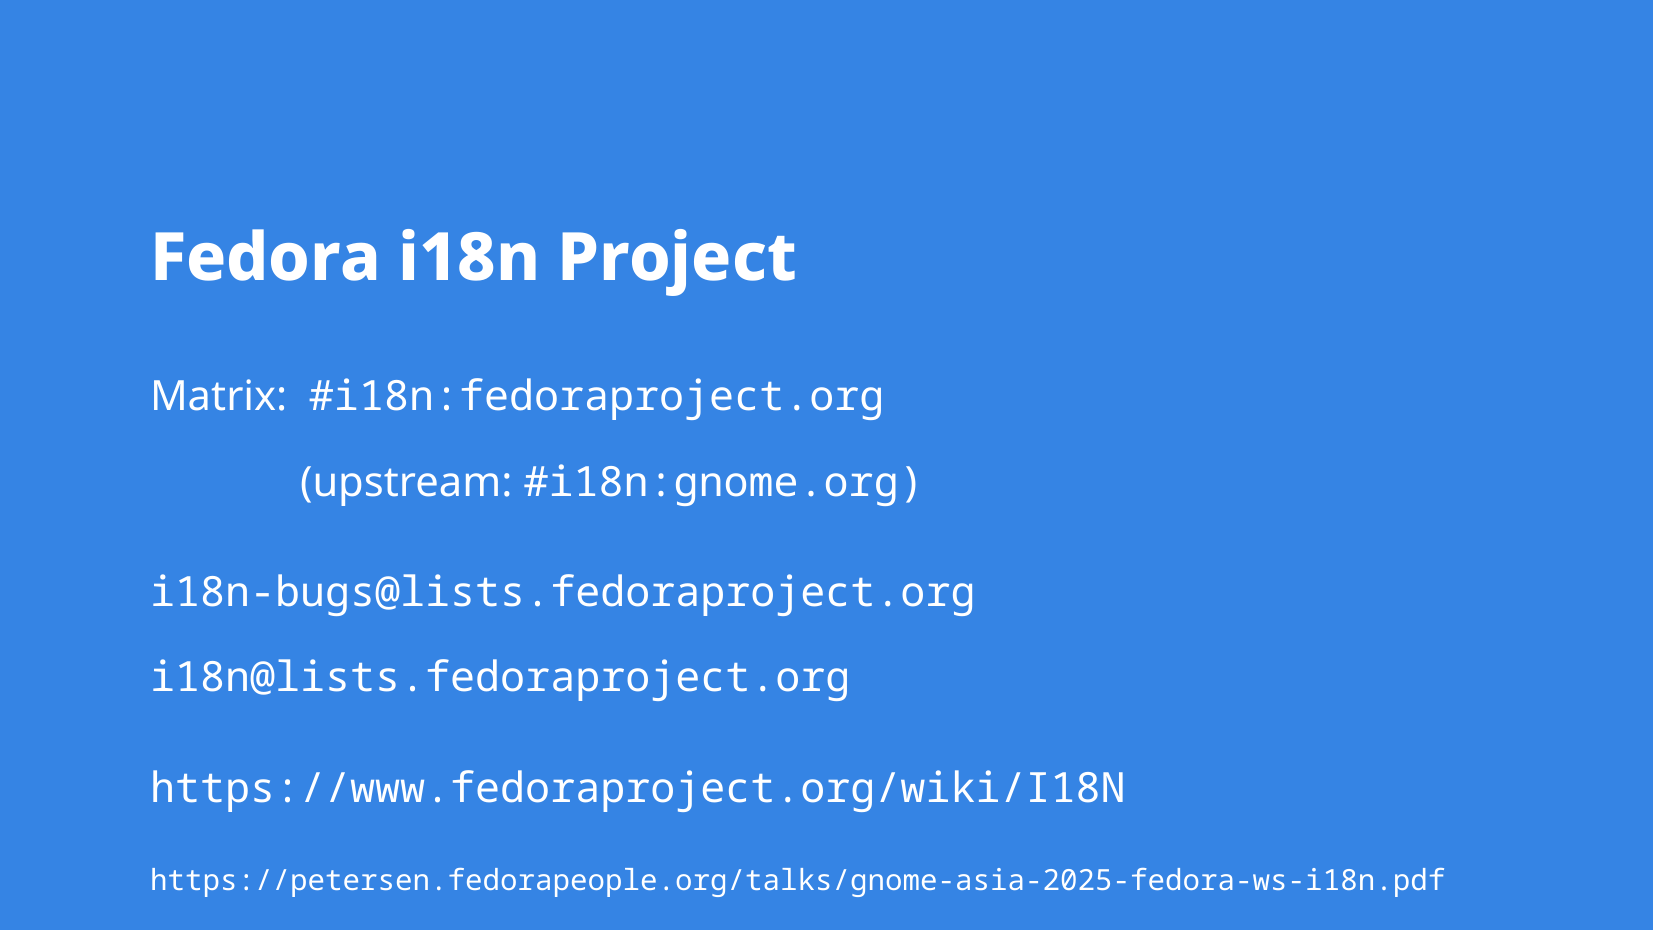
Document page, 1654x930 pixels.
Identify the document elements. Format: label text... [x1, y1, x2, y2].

title Fedora i18n Project [150, 144, 1501, 301]
subtitle Matrix: #i18n:fedoraproject.org (upstream: #i18n:gnome.org) i18n-bugs@lists.fedoraproject.org i18n@lists.fedoraproject.org https://www.fedoraproject.org/wiki/I18N https://petersen.fedorapeople.org/talks/gnome-asia-2025-fedora-ws-i18n.pdf [150, 337, 1501, 921]
